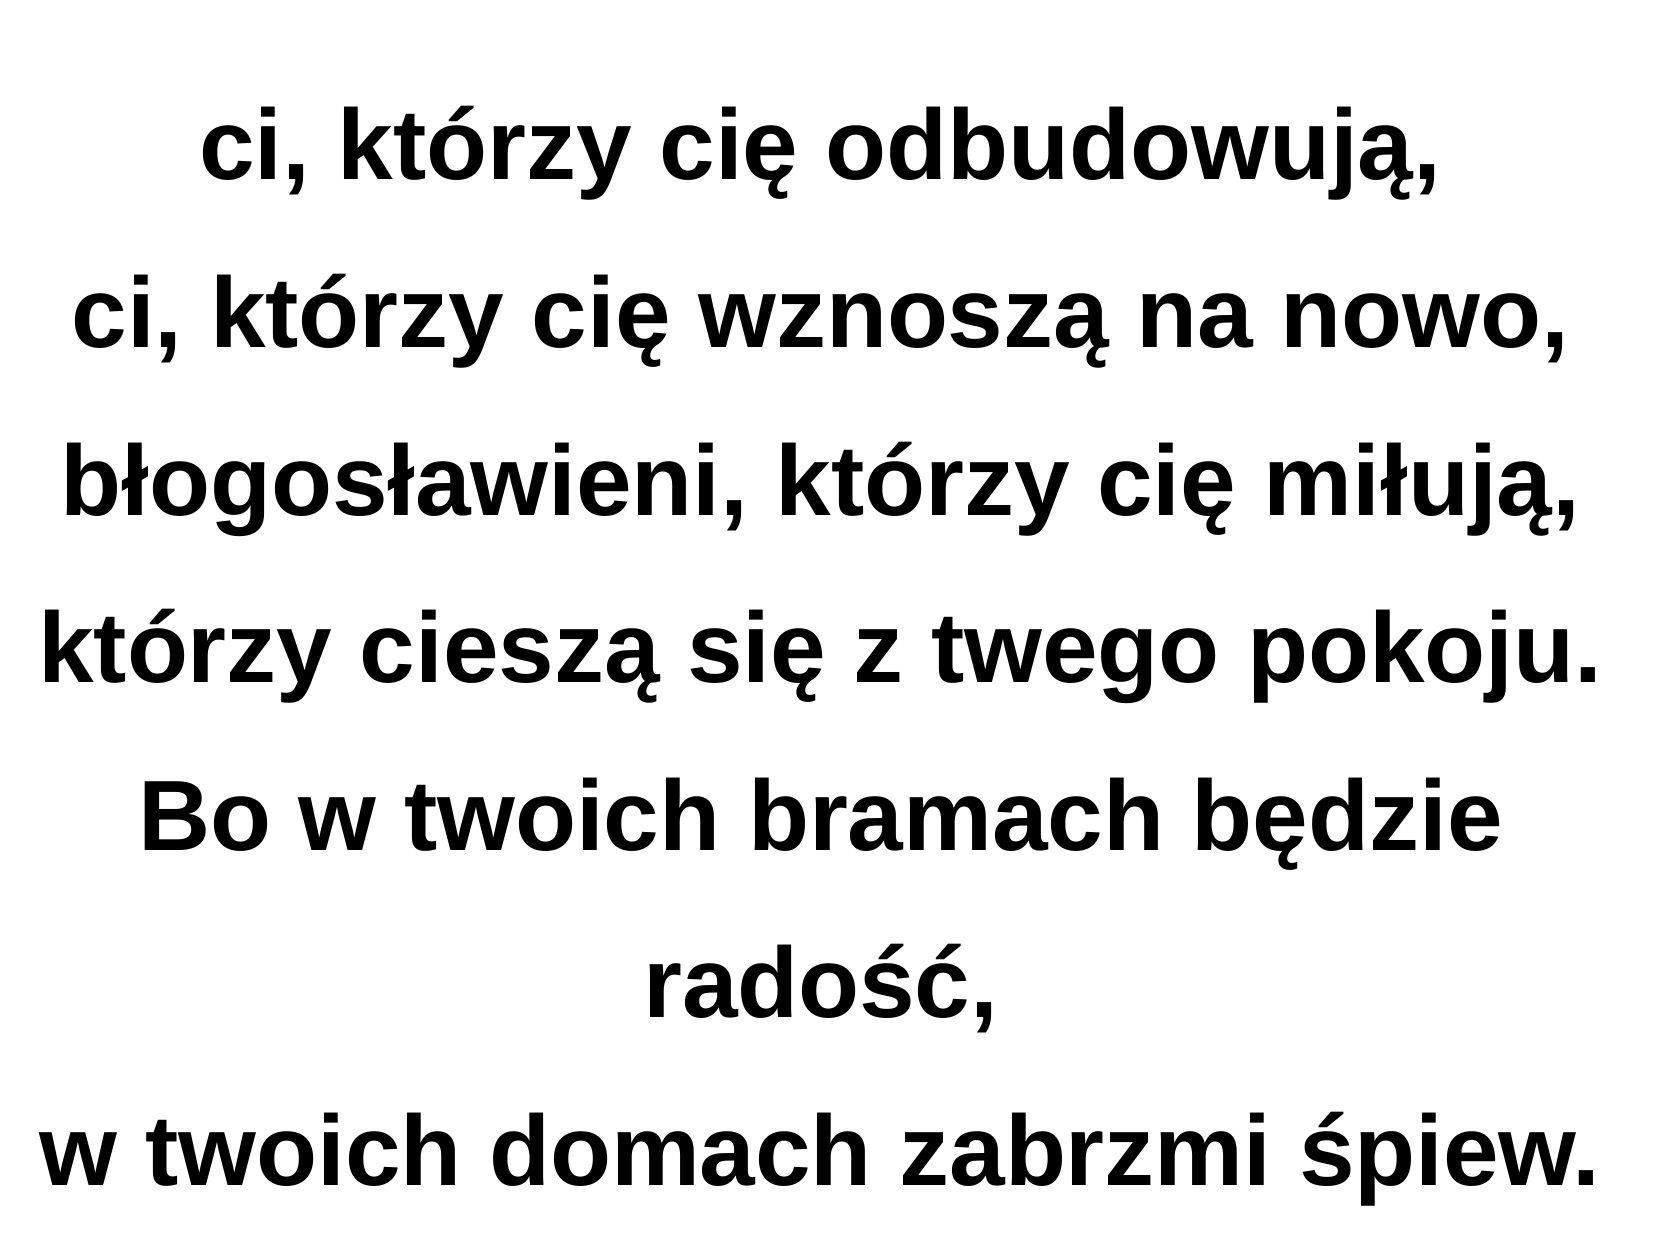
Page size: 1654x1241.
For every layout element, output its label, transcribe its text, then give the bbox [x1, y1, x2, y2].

subtitle ci, którzy cię odbudowują, ci, którzy cię wznoszą na nowo, błogosławieni, którzy cię miłują, którzy cieszą się z twego pokoju. Bo w twoich bramach będzie radość, w twoich domach zabrzmi śpiew. [0, 0, 1642, 1241]
